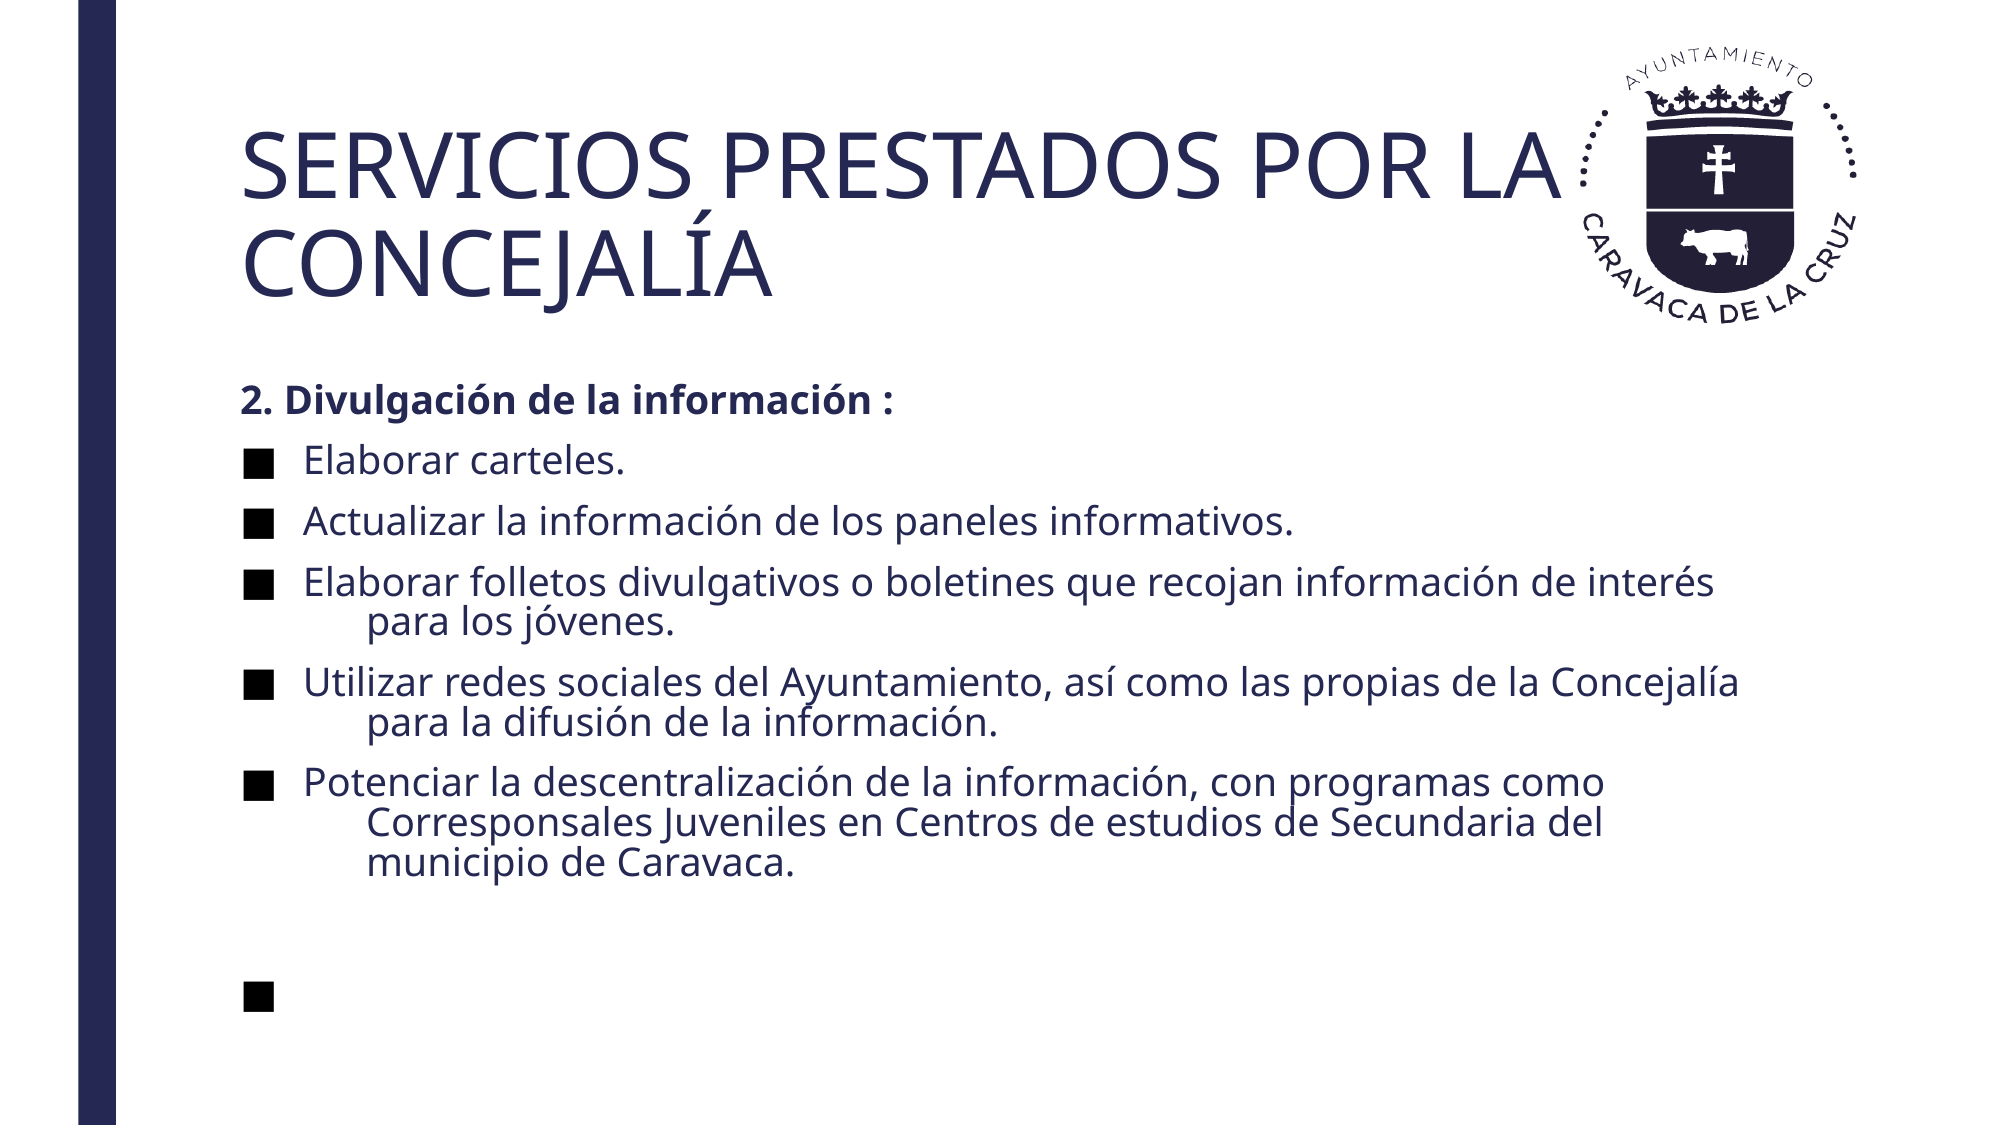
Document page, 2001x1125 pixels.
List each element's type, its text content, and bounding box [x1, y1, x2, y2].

list 2. Divulgación de la información : Elaborar carteles. Actualizar la información de los paneles informativos. Elaborar folletos divulgativos o boletines que recojan información de interés para los jóvenes. Utilizar redes sociales del Ayuntamiento, así como las propias de la Concejalía para la difusión de la información. Potenciar la descentralización de la información, con programas como Corresponsales Juveniles en Centros de estudios de Secundaria del municipio de Caravaca. [225, 375, 1801, 963]
picture [1573, 44, 1864, 331]
title SERVICIOS PRESTADOS POR LA CONCEJALÍA [225, 112, 1801, 357]
